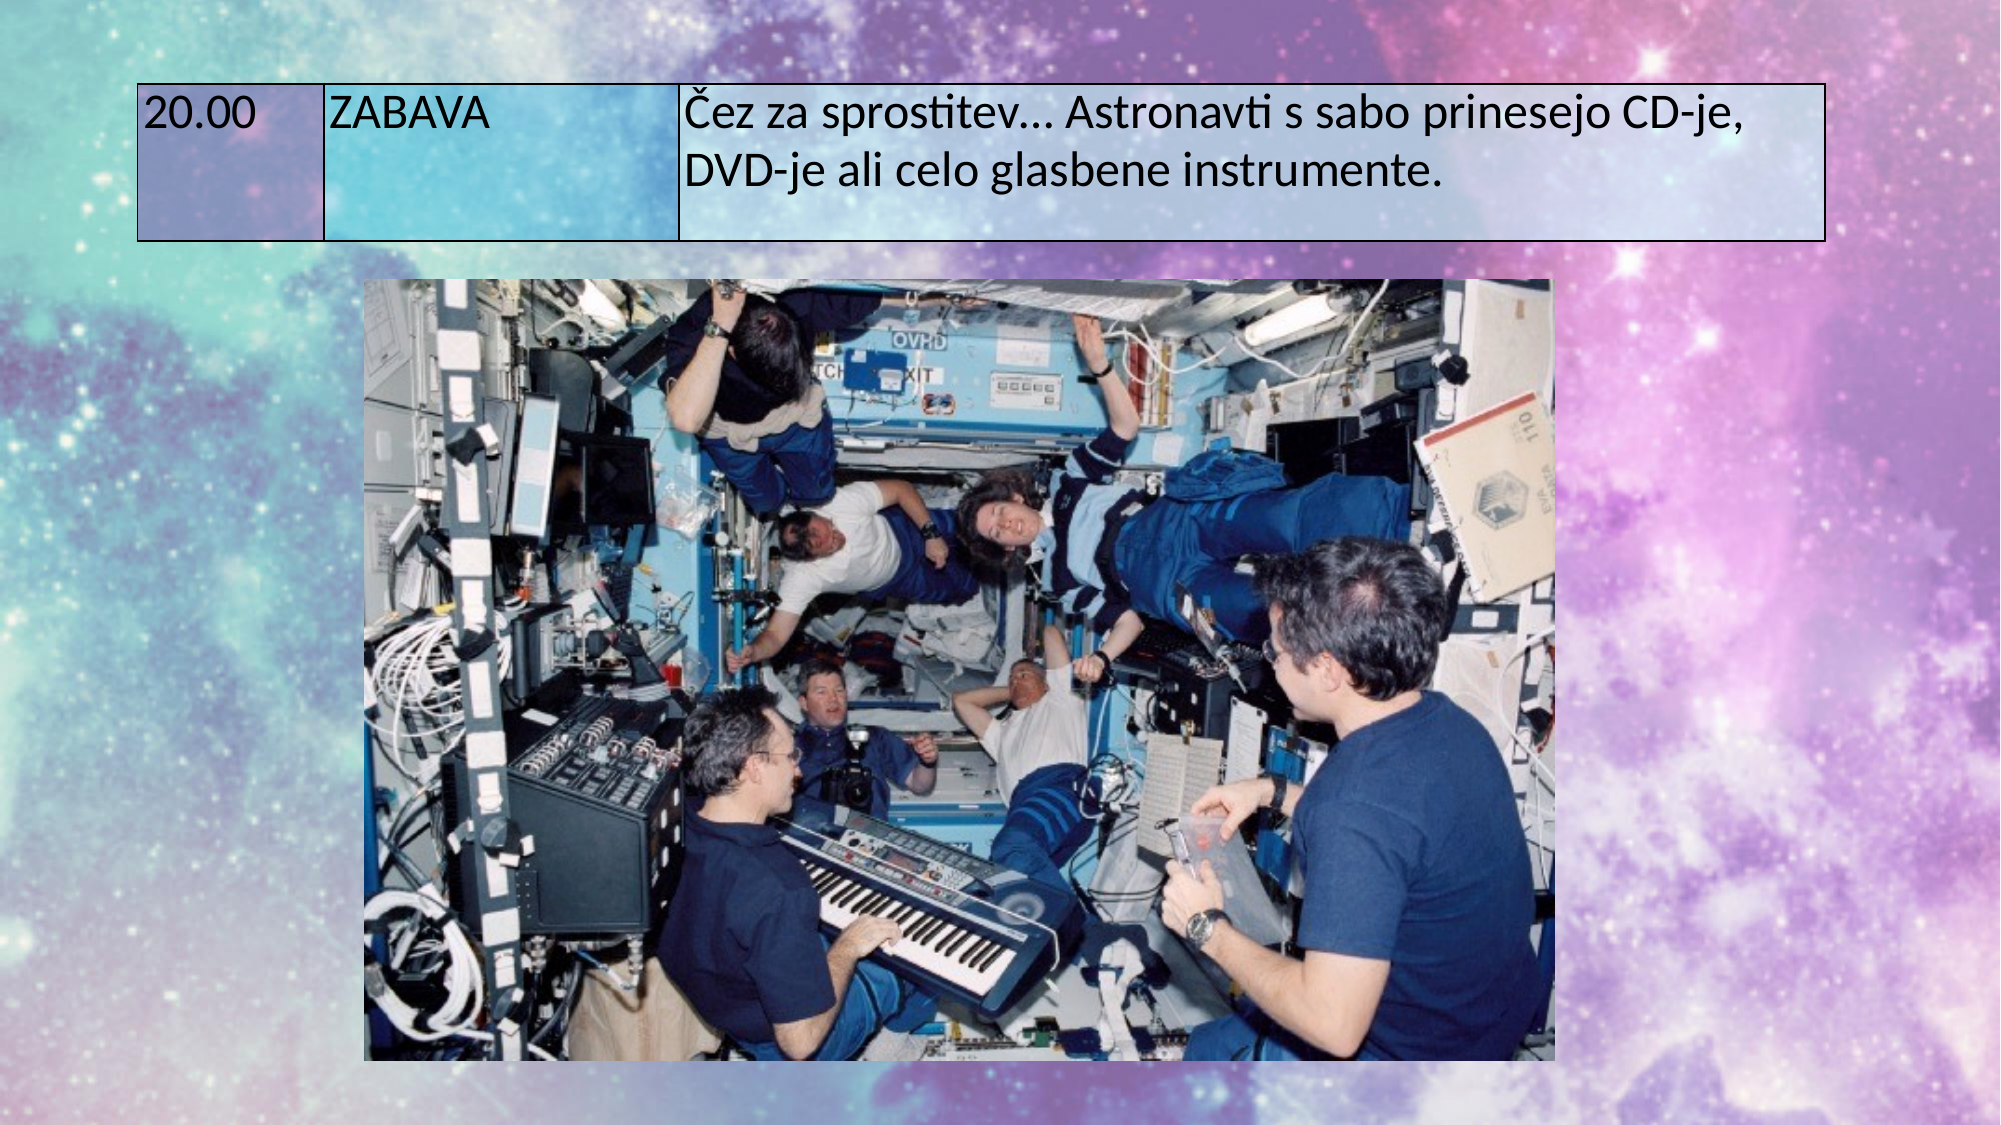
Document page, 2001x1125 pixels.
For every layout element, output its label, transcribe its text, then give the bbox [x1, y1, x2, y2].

table_header ZABAVA [325, 85, 678, 240]
picture [0, 0, 2001, 1125]
table_header Čez za sprostitev… Astronavti s sabo prinesejo CD-je, DVD-je ali celo glasbene instrumente. [680, 85, 1824, 240]
table_header 20.00 [138, 85, 323, 240]
